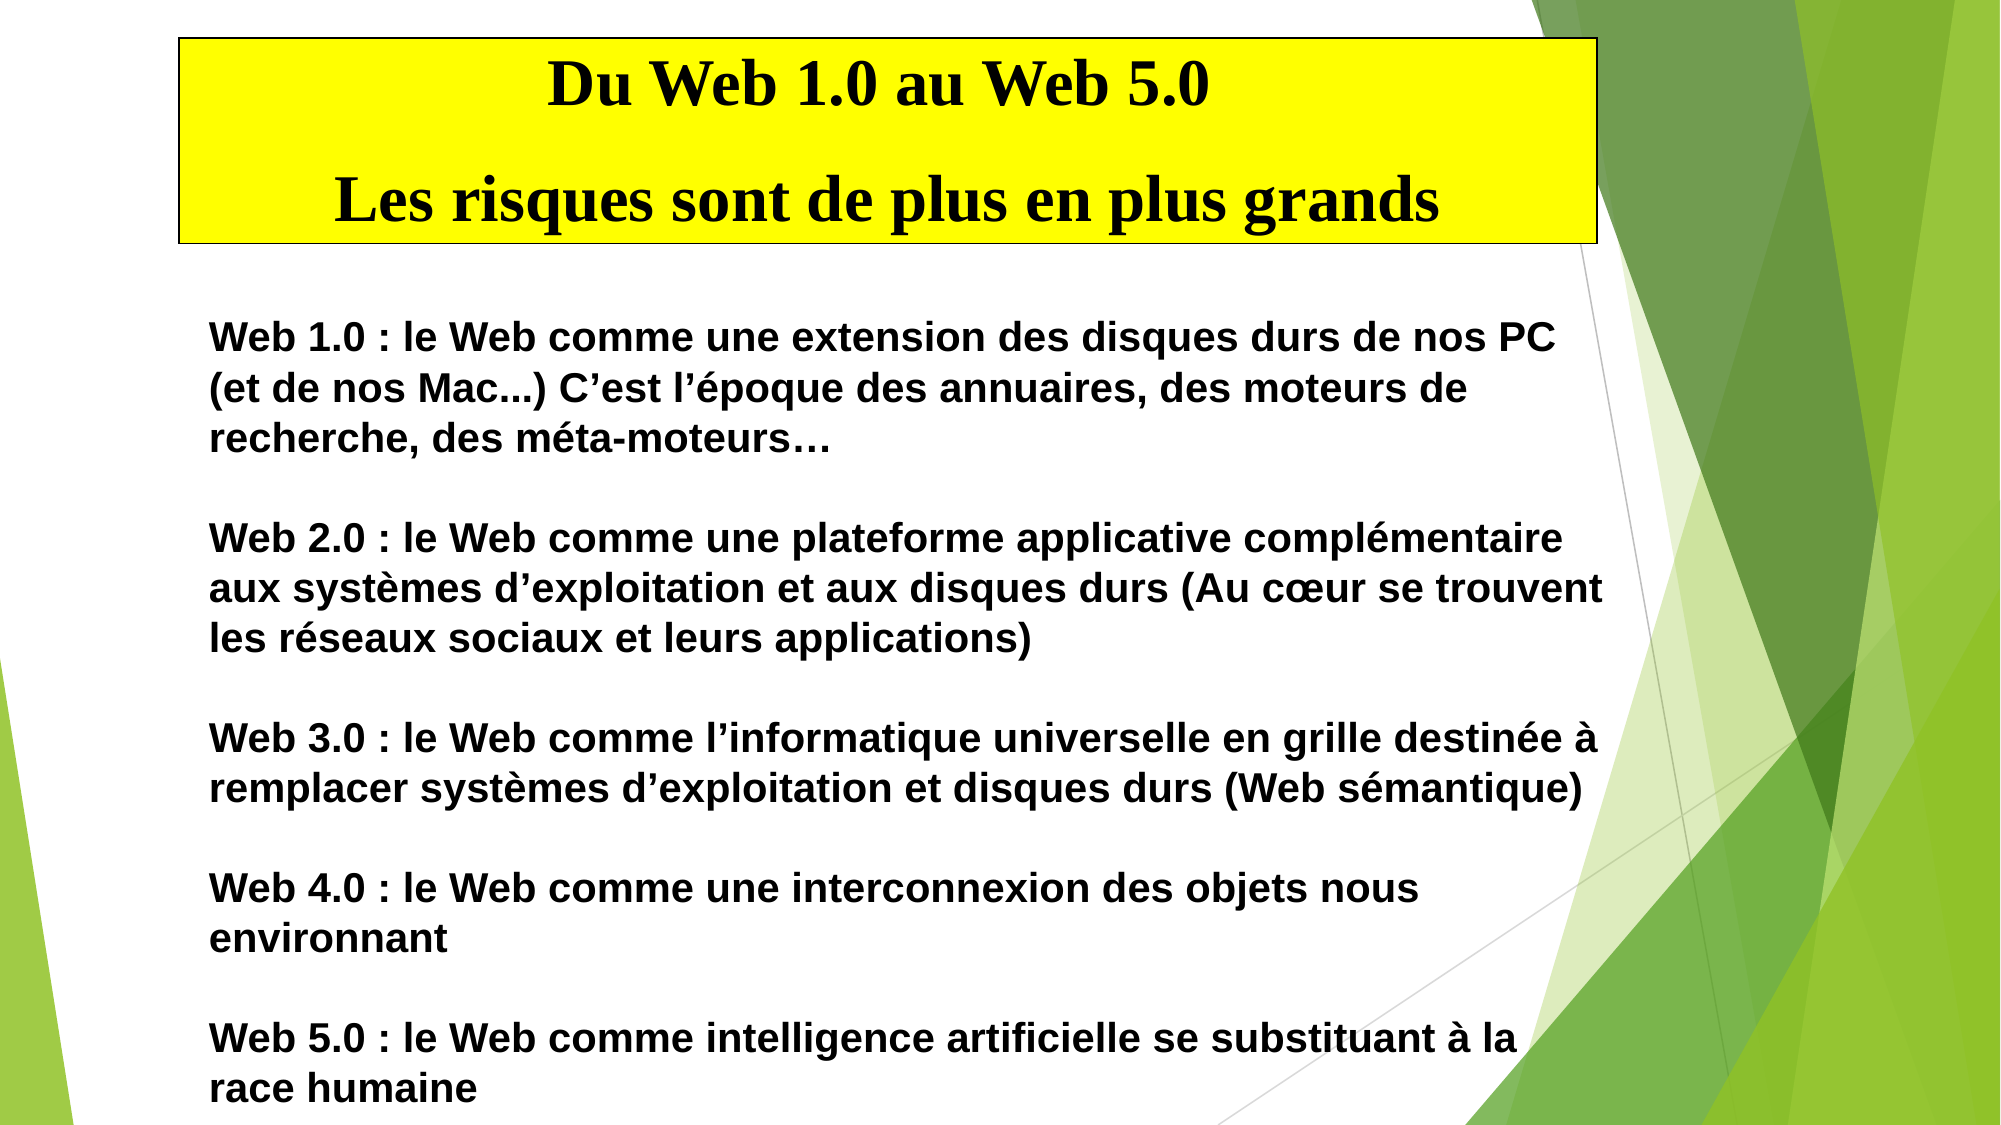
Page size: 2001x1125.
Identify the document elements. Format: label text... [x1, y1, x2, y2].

text_box Du Web 1.0 au Web 5.0 Les risques sont de plus en plus grands [179, 38, 1598, 244]
text_box Web 1.0 : le Web comme une extension des disques durs de nos PC (et de nos Mac...) C’est l’époque des annuaires, des moteurs de recherche, des méta-moteurs… Web 2.0 : le Web comme une plateforme applicative complémentaire aux systèmes d’exploitation et aux disques durs (Au cœur se trouvent les réseaux sociaux et leurs applications) Web 3.0 : le Web comme l’informatique universelle en grille destinée à remplacer systèmes d’exploitation et disques durs (Web sémantique) Web 4.0 : le Web comme une interconnexion des objets nous environnant Web 5.0 : le Web comme intelligence artificielle se substituant à la race humaine [0, 302, 1627, 1119]
